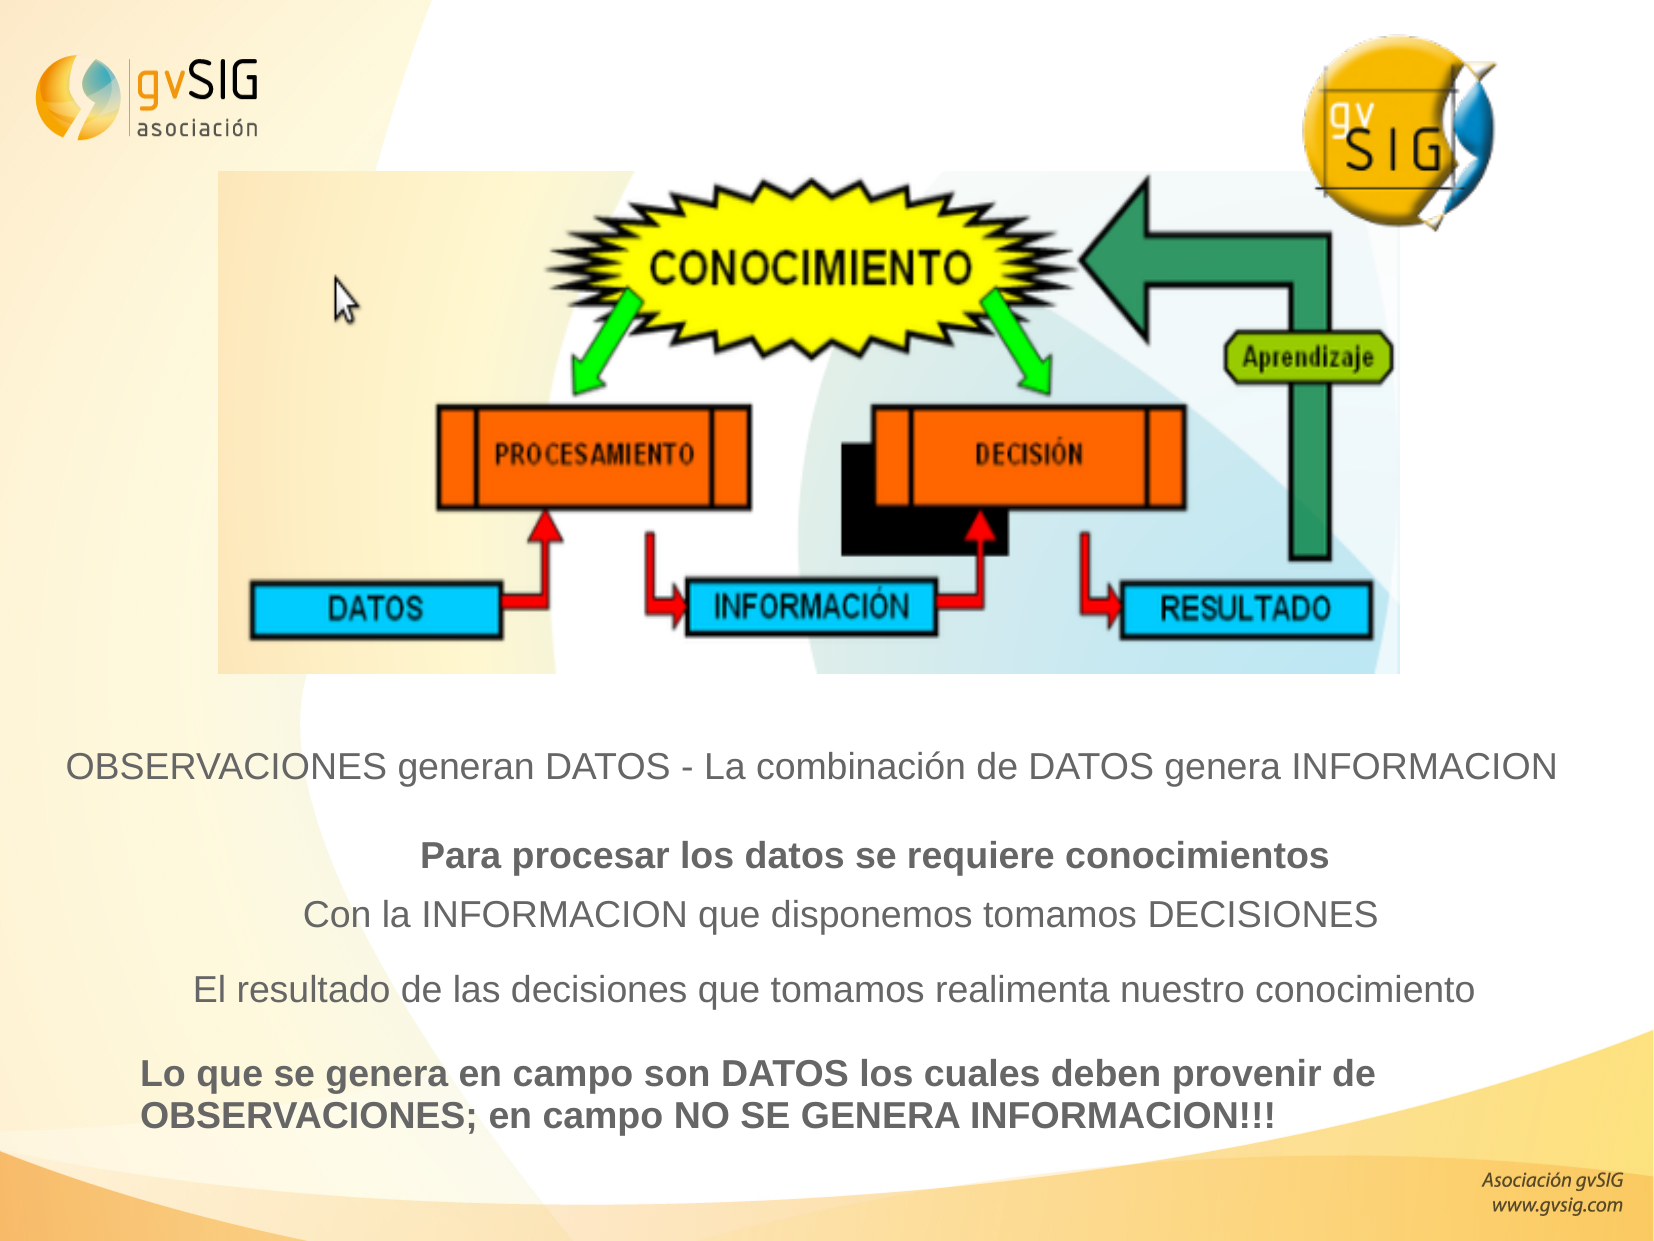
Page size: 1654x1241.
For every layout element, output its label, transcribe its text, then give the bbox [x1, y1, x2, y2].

text_box Lo que se genera en campo son DATOS los cuales deben provenir de OBSERVACIONES; en campo NO SE GENERA INFORMACION!!! [125, 1045, 1543, 1145]
text_box OBSERVACIONES generan DATOS - La combinación de DATOS genera INFORMACION [29, 738, 1595, 796]
text_box El resultado de las decisiones que tomamos realimenta nuestro conocimiento [81, 960, 1588, 1031]
picture [0, 0, 1654, 1241]
text_box Con la INFORMACION que disponemos tomamos DECISIONES [88, 885, 1594, 943]
text_box Para procesar los datos se requiere conocimientos [177, 826, 1595, 884]
